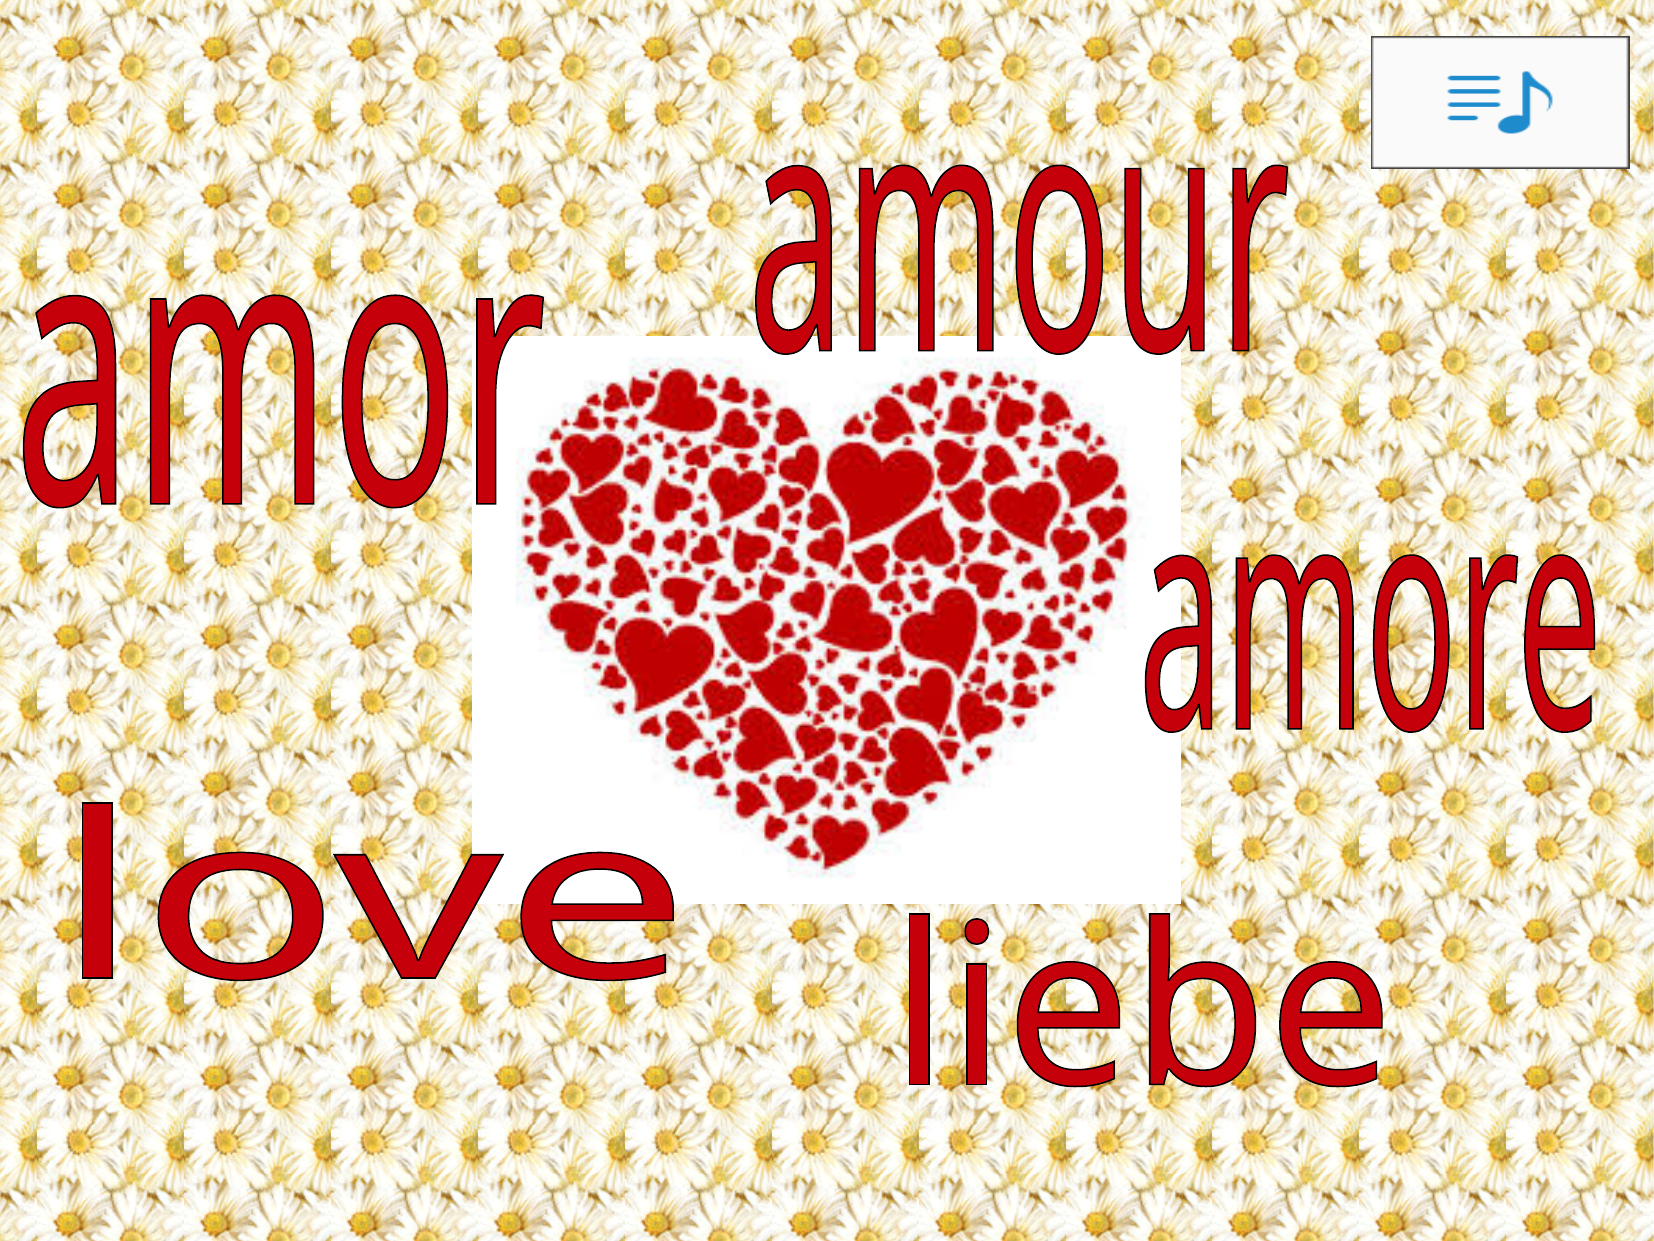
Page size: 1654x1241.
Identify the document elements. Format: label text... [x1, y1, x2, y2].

text_box amore [1469, 555, 1518, 729]
text_box amore [1524, 555, 1595, 733]
text_box amor [342, 295, 448, 508]
text_box amour [1125, 168, 1204, 355]
text_box amore [1236, 555, 1354, 729]
text_box love [334, 854, 503, 979]
text_box amore [1145, 555, 1212, 733]
text_box amor [150, 295, 314, 504]
text_box amor [476, 295, 544, 504]
text_box amore [1373, 555, 1449, 733]
text_box amour [859, 165, 993, 351]
text_box liebe [1279, 961, 1382, 1087]
text_box love [82, 803, 112, 979]
text_box love [521, 852, 674, 981]
text_box amour [1016, 165, 1103, 355]
text_box amor [23, 295, 116, 508]
text_box liebe [965, 918, 989, 945]
text_box liebe [1017, 961, 1120, 1087]
text_box liebe [909, 913, 929, 1085]
text_box amour [1233, 165, 1288, 351]
text_box amour [755, 165, 832, 355]
text_box love [158, 852, 323, 981]
text_box liebe [1149, 913, 1256, 1087]
text_box [1370, 35, 1631, 170]
picture [0, 0, 1654, 1241]
text_box liebe [966, 964, 987, 1085]
